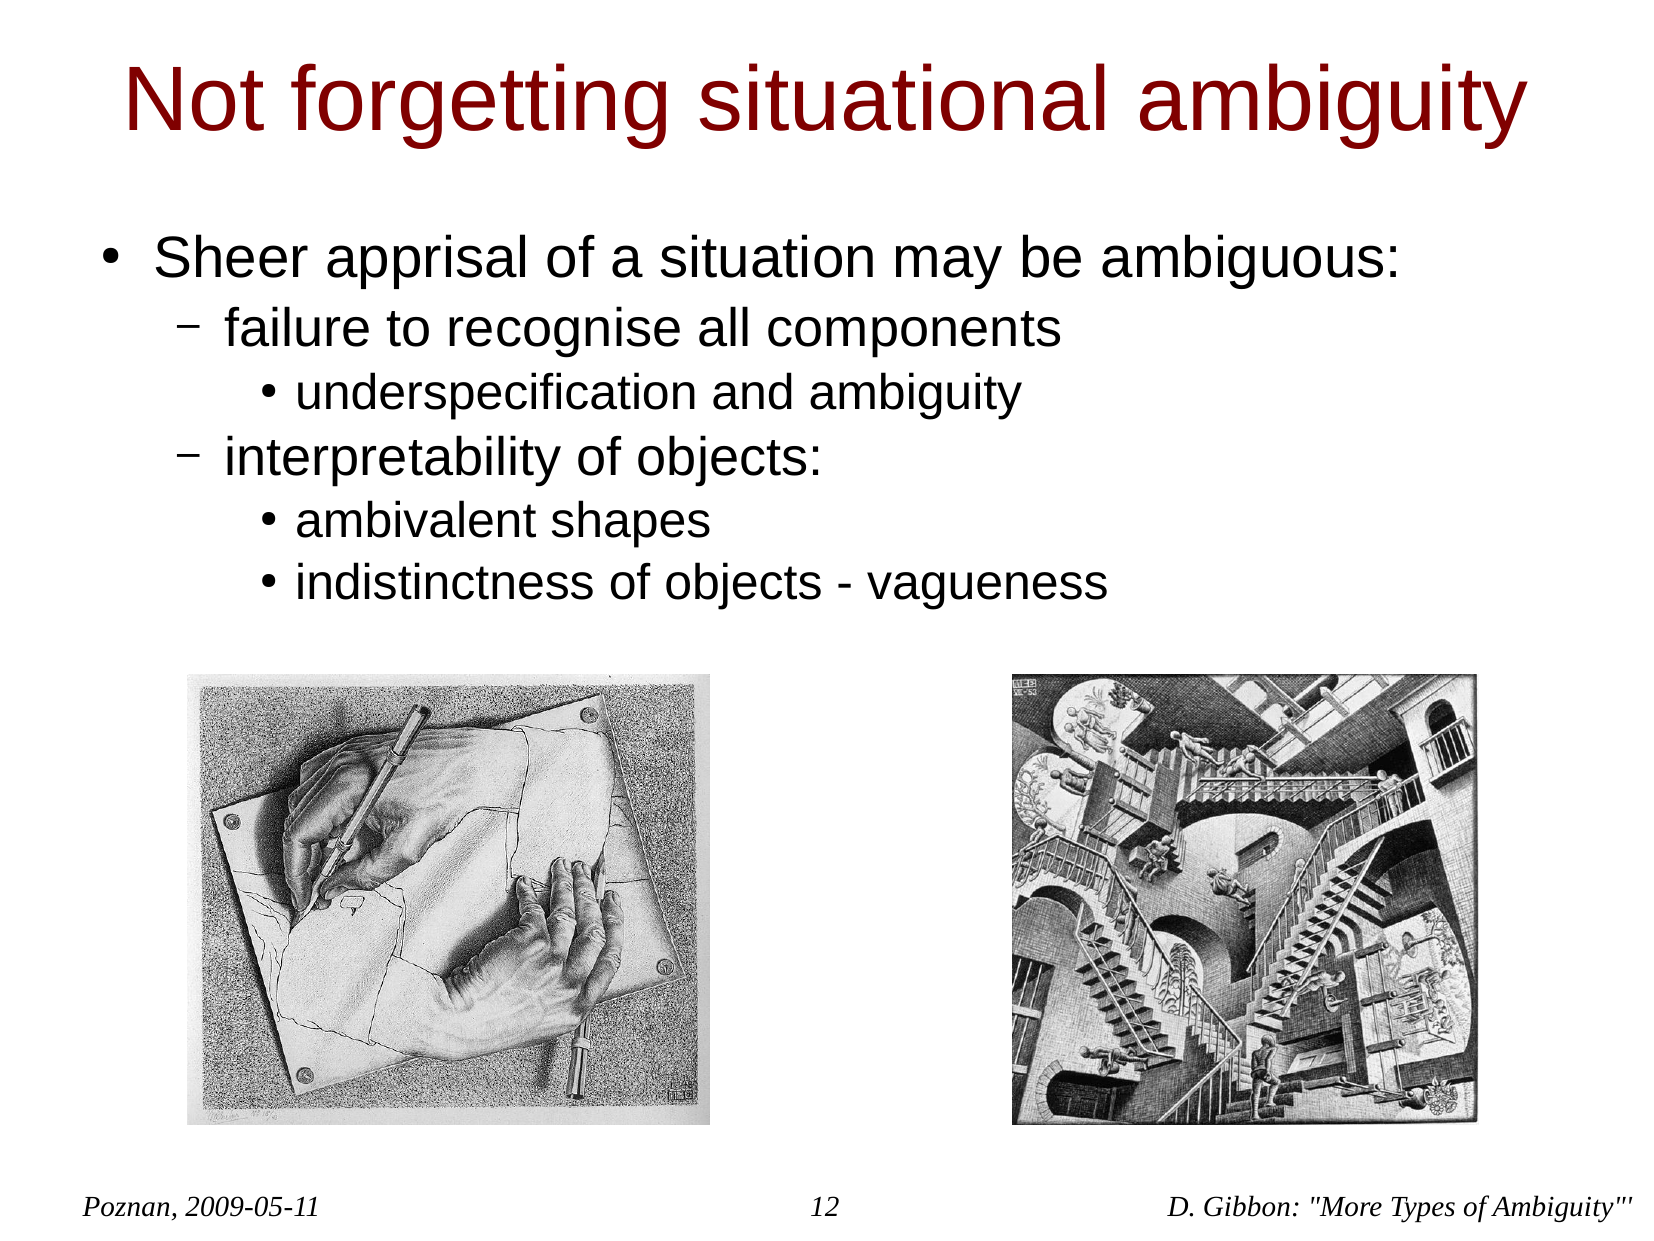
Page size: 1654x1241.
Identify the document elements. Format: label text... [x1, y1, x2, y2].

picture [187, 674, 710, 1126]
title Not forgetting situational ambiguity [0, 23, 1653, 174]
list Sheer apprisal of a situation may be ambiguous: failure to recognise all components underspecification and ambiguity interpretability of objects: ambivalent shapes indistinctness of objects - vagueness [82, 225, 1612, 1163]
picture [1012, 674, 1479, 1126]
